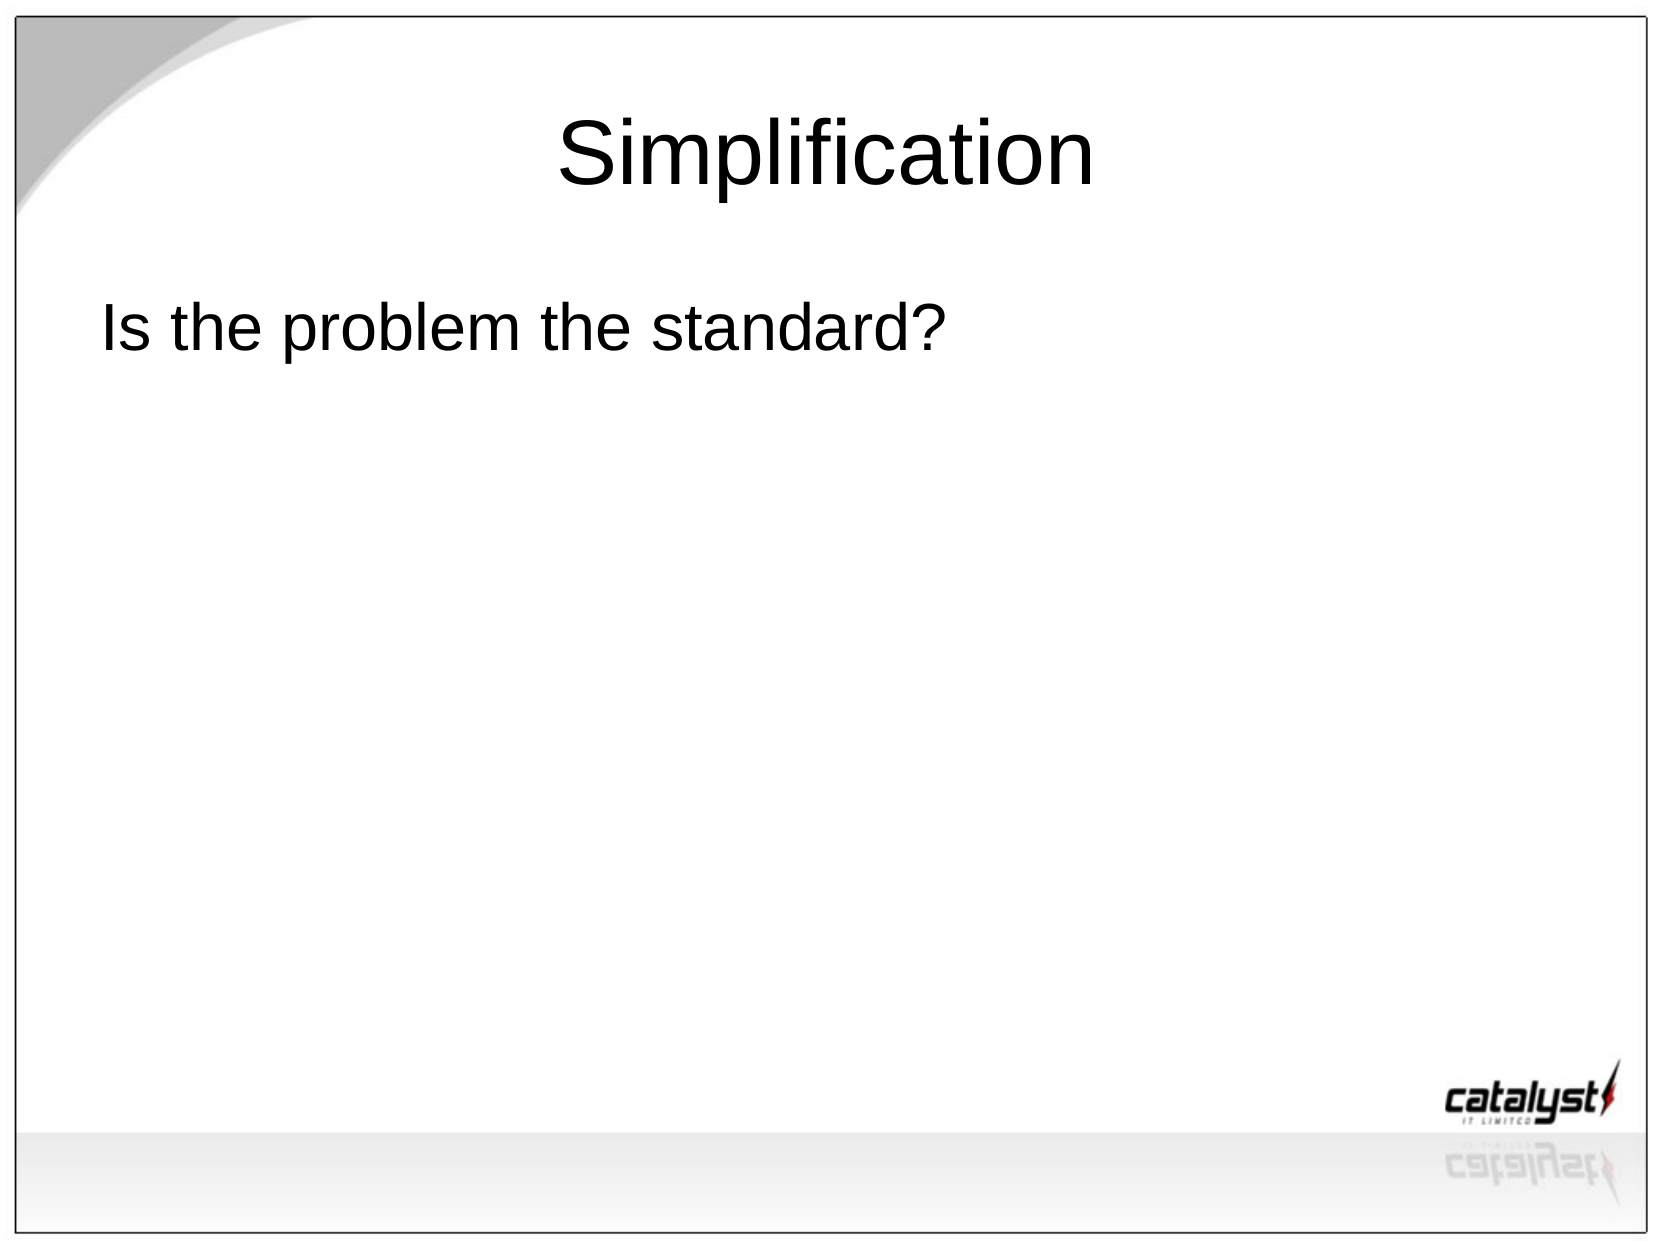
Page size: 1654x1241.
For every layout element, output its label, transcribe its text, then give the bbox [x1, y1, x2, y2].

picture [4, 5, 1654, 1241]
title Simplification [82, 56, 1571, 250]
list Is the problem the standard? [82, 290, 1571, 1094]
